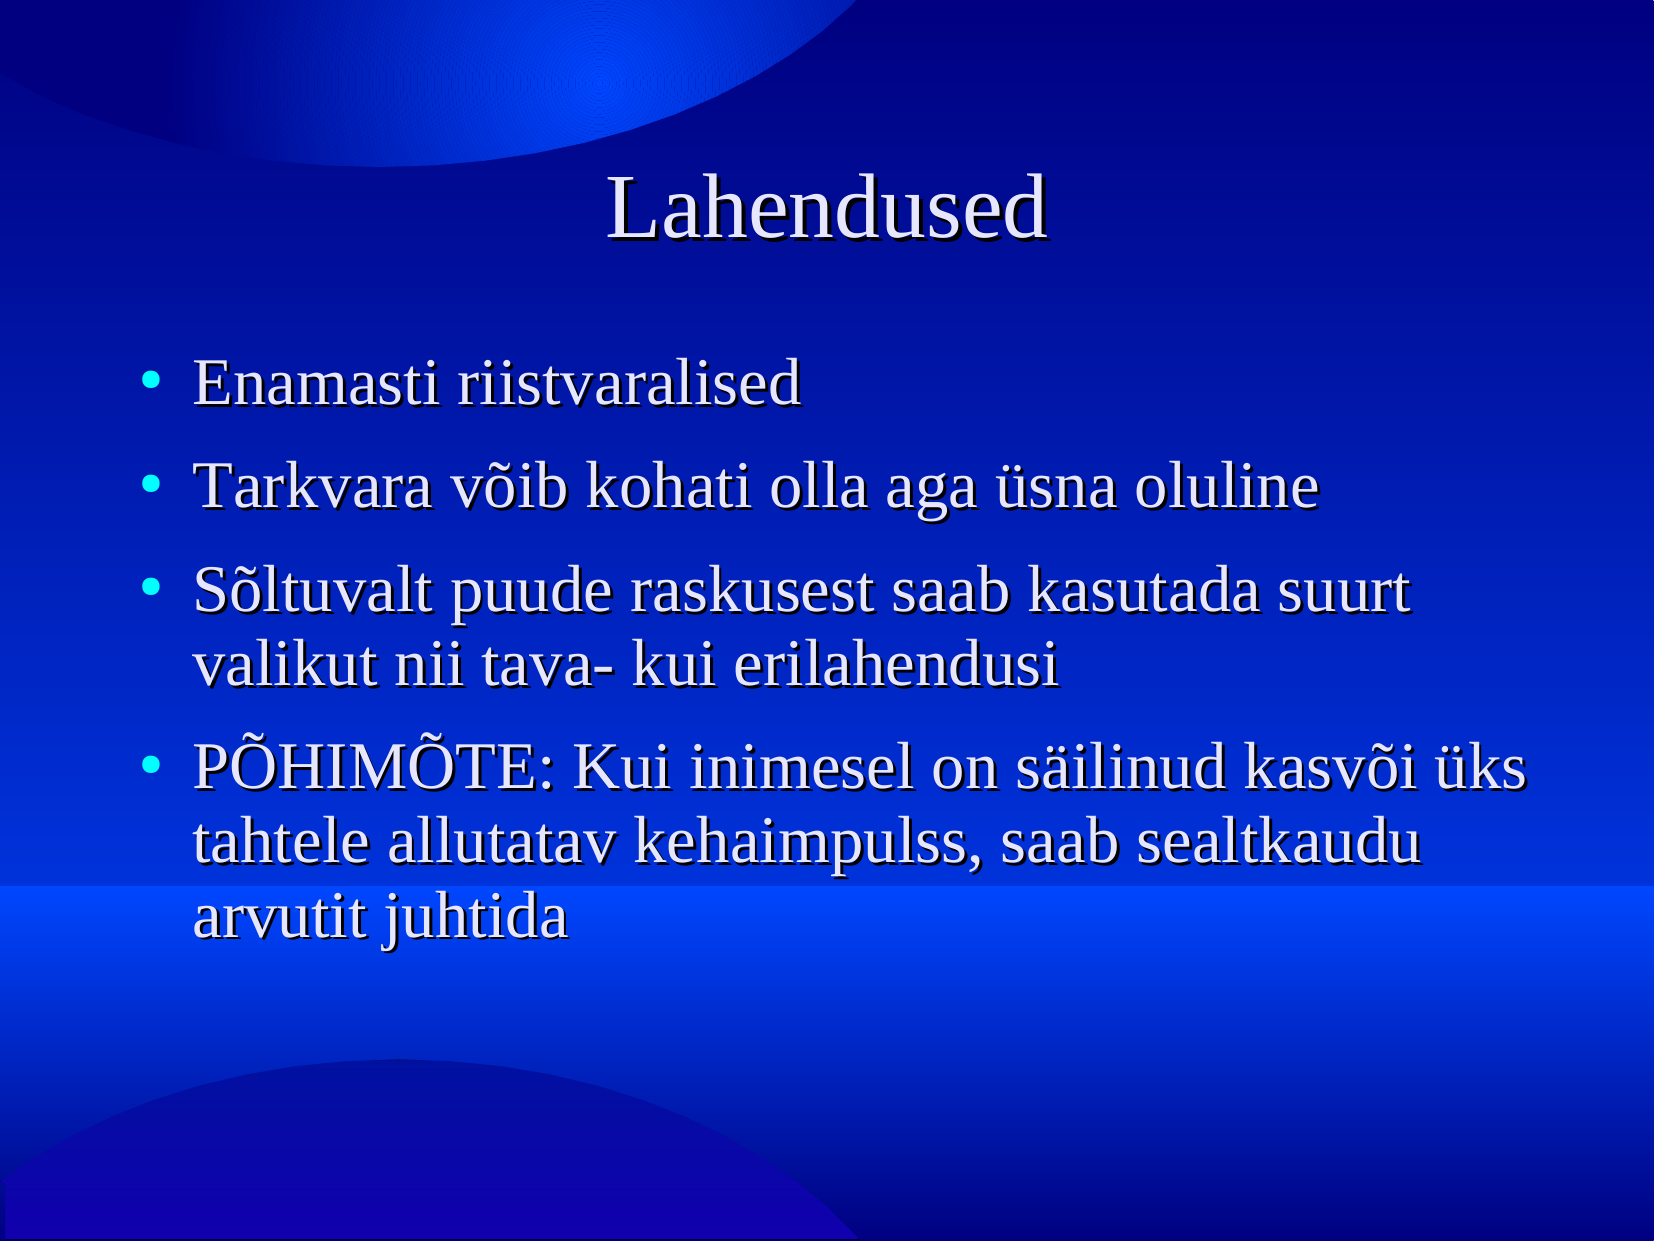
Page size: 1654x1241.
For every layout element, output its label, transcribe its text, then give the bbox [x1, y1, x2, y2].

list Enamasti riistvaralised Tarkvara võib kohati olla aga üsna oluline Sõltuvalt puude raskusest saab kasutada suurt valikut nii tava- kui erilahendusi PÕHIMÕTE: Kui inimesel on säilinud kasvõi üks tahtele allutatav kehaimpulss, saab sealtkaudu arvutit juhtida [121, 344, 1534, 1127]
title Lahendused [121, 102, 1534, 311]
